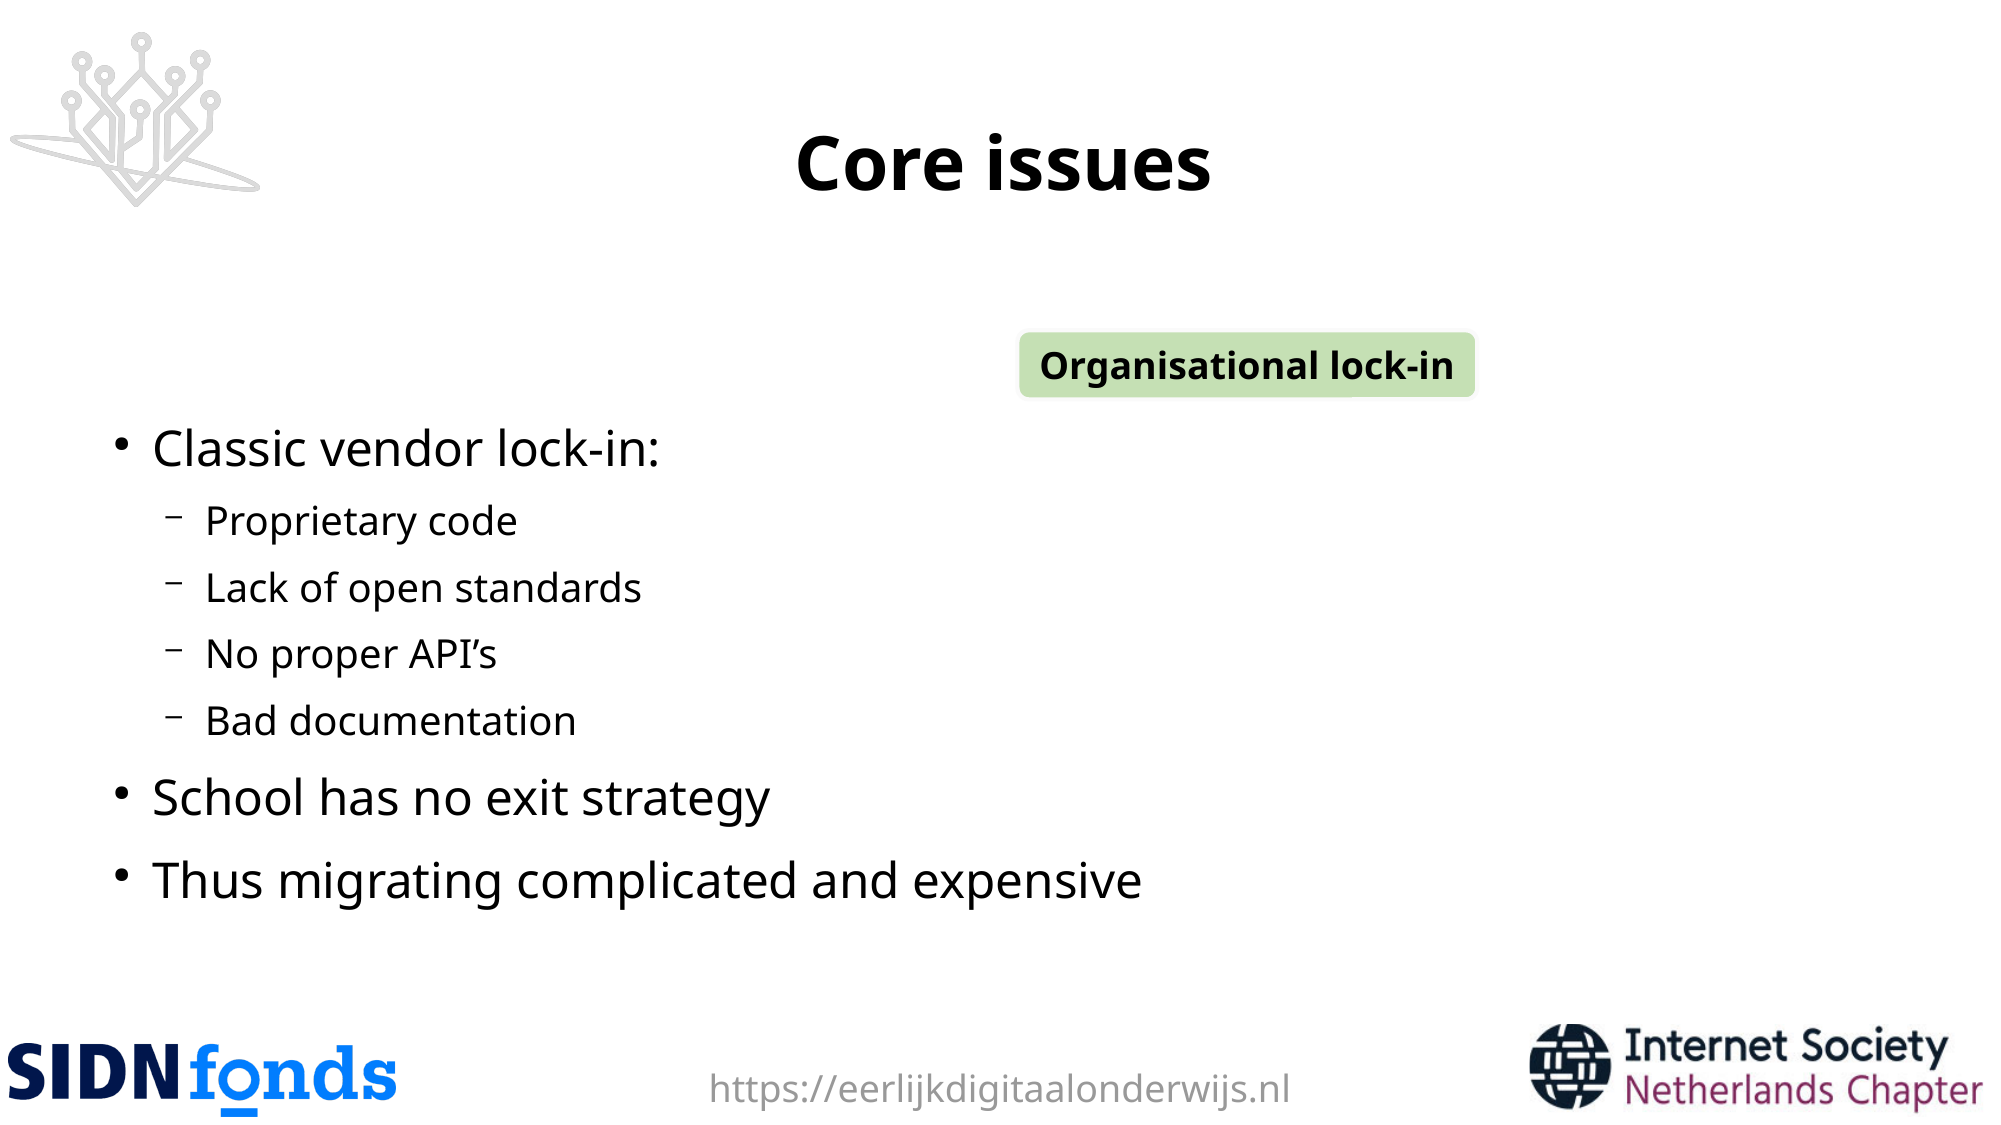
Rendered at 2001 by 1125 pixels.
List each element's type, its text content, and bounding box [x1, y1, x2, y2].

list Classic vendor lock-in: Proprietary code Lack of open standards No proper API’s Bad documentation School has no exit strategy Thus migrating complicated and expensive [99, 295, 1890, 916]
picture [8, 1043, 396, 1117]
text_box Core issues [0, 118, 2000, 295]
picture [1529, 1024, 1995, 1117]
text_box Organisational lock-in [1017, 330, 1478, 400]
